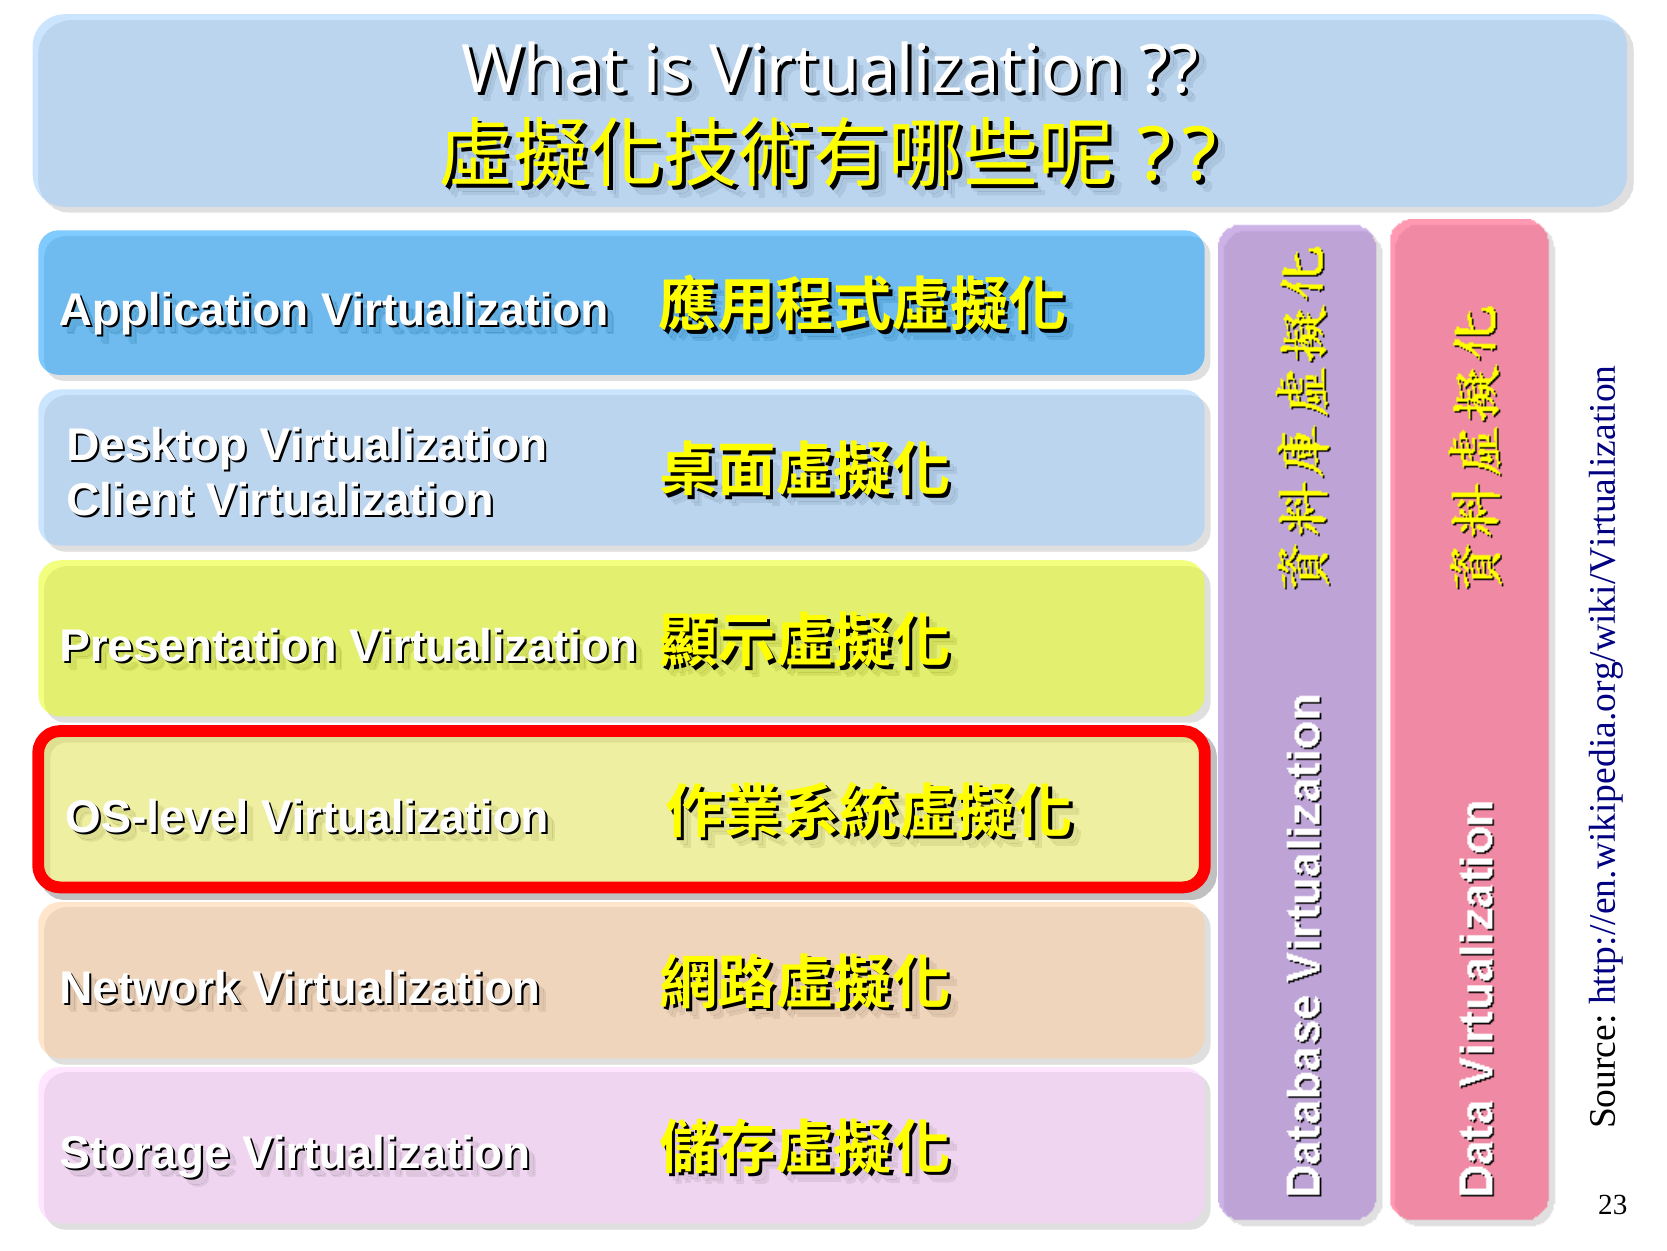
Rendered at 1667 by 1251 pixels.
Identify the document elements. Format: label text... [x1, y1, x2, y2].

text_box Storage Virtualization 儲存虛擬化 [38, 1067, 1205, 1224]
picture [1218, 219, 1557, 1228]
text_box Network Virtualization 網路虛擬化 [38, 901, 1205, 1059]
text_box Desktop Virtualization Client Virtualization [51, 407, 563, 532]
text_box 桌面虛擬化 [38, 389, 1205, 546]
text_box Source: http://en.wikipedia.org/wiki/Virtualization [1570, 330, 1646, 1144]
text_box OS-level Virtualization 作業系統虛擬化 [38, 731, 1205, 888]
text_box Presentation Virtualization 顯示虛擬化 [38, 560, 1205, 717]
text_box What is Virtualization ?? 虛擬化技術有哪些呢?? [32, 14, 1628, 207]
text_box Application Virtualization 應用程式虛擬化 [38, 230, 1205, 375]
